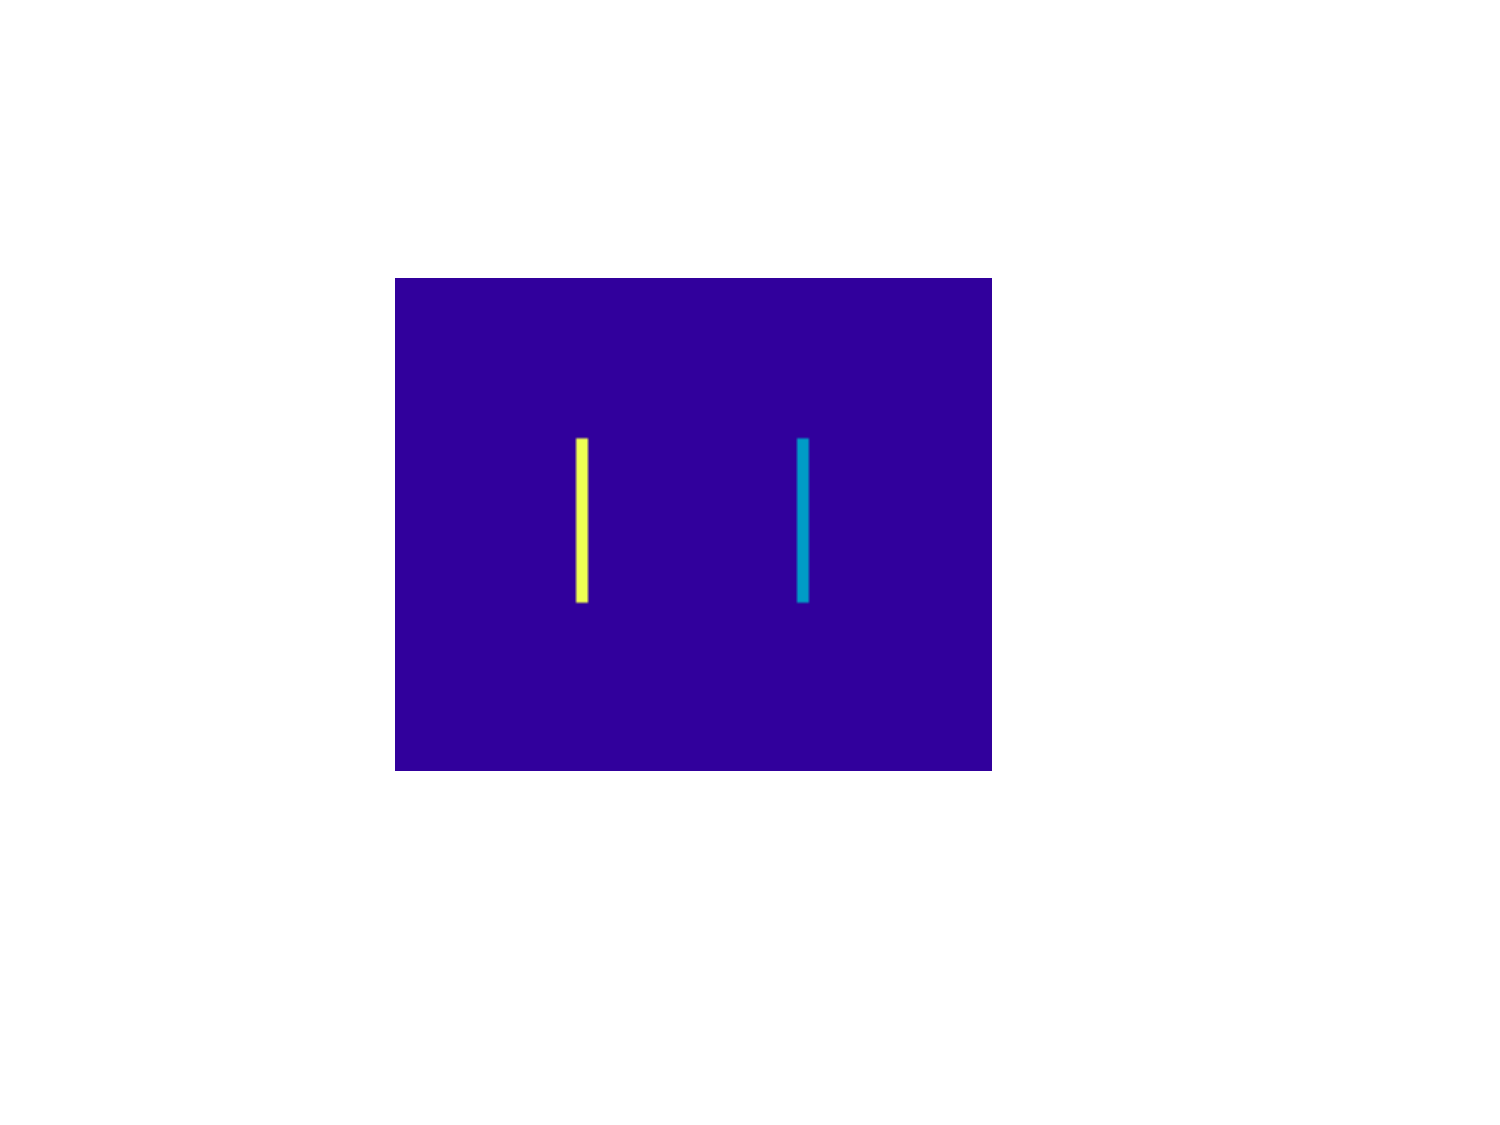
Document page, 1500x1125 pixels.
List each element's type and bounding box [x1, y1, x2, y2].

picture [395, 278, 992, 771]
